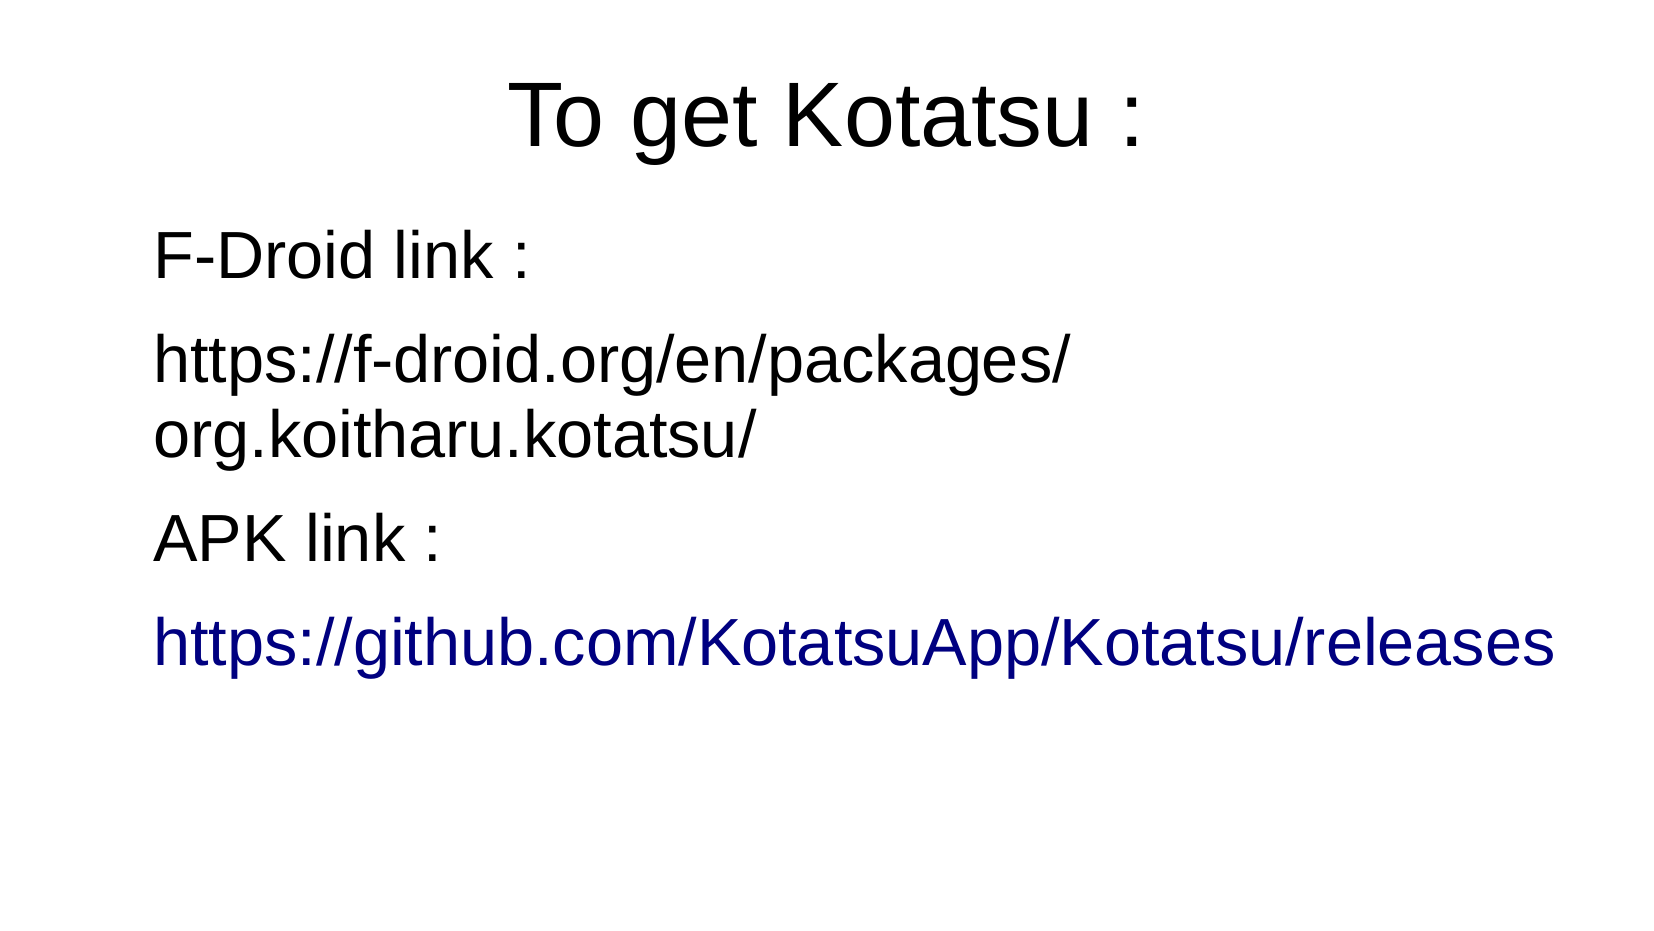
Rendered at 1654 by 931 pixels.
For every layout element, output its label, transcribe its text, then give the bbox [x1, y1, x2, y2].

title To get Kotatsu : [82, 37, 1571, 193]
list F-Droid link : https://f-droid.org/en/packages/org.koitharu.kotatsu/ APK link : https://github.com/KotatsuApp/Kotatsu/releases [82, 217, 1571, 758]
